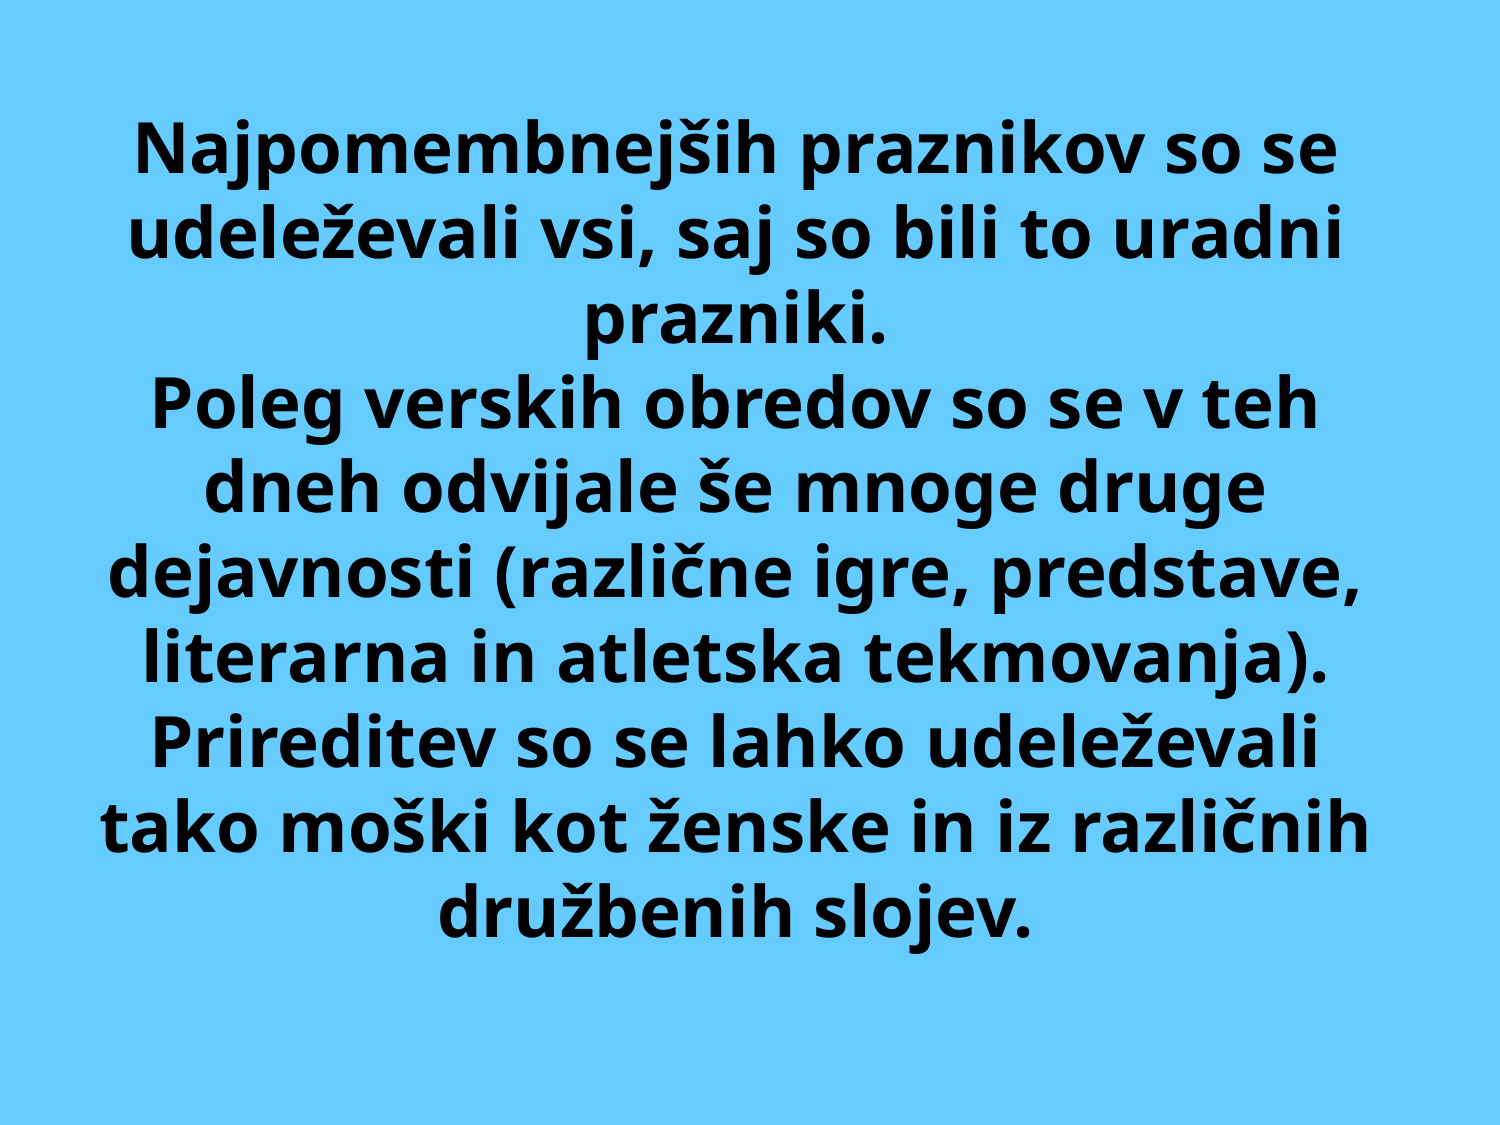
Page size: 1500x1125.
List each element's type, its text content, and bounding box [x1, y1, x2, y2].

text_box Najpomembnejših praznikov so se udeleževali vsi, saj so bili to uradni prazniki. Poleg verskih obredov so se v teh dneh odvijale še mnoge druge dejavnosti (različne igre, predstave, literarna in atletska tekmovanja). Prireditev so se lahko udeleževali tako moški kot ženske in iz različnih družbenih slojev. [49, 95, 1422, 960]
